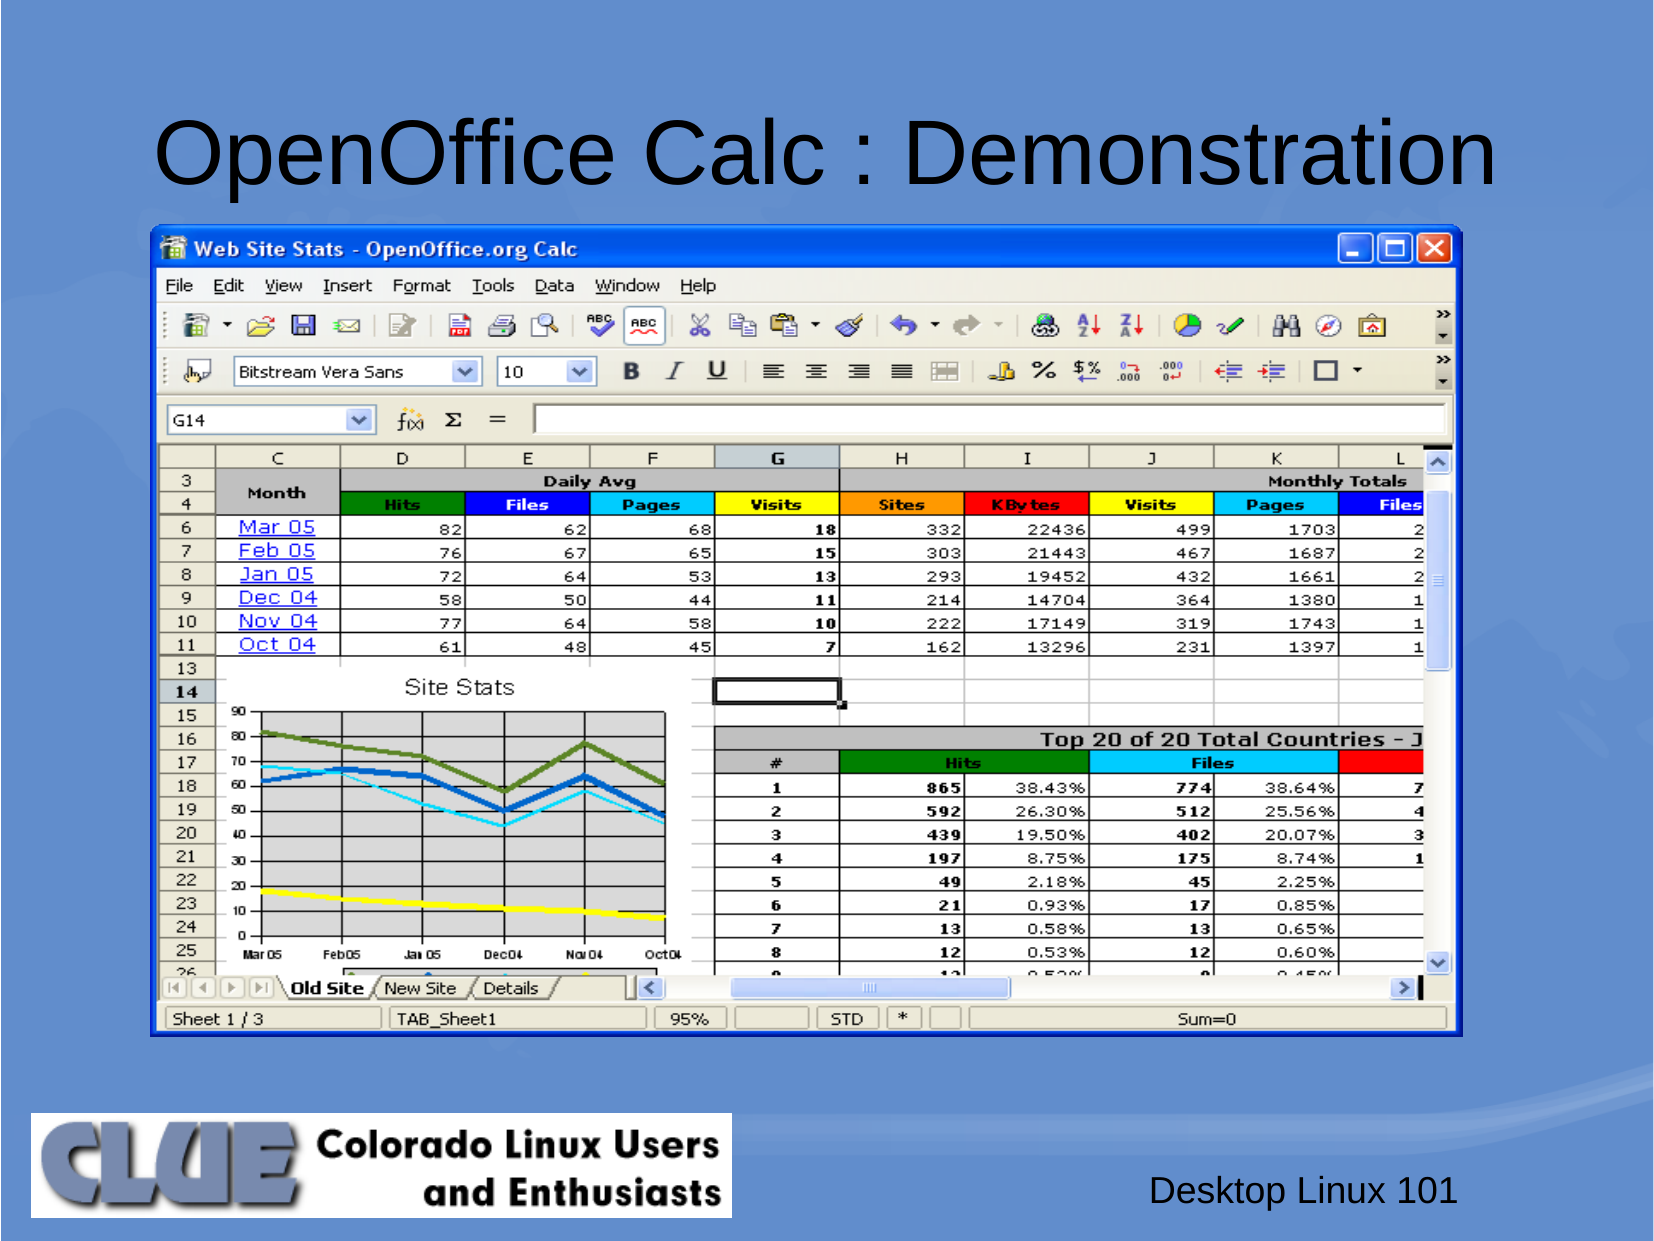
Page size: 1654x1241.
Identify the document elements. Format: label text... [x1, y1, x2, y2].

title OpenOffice Calc : Demonstration [82, 49, 1571, 257]
picture [1, 0, 1654, 1241]
